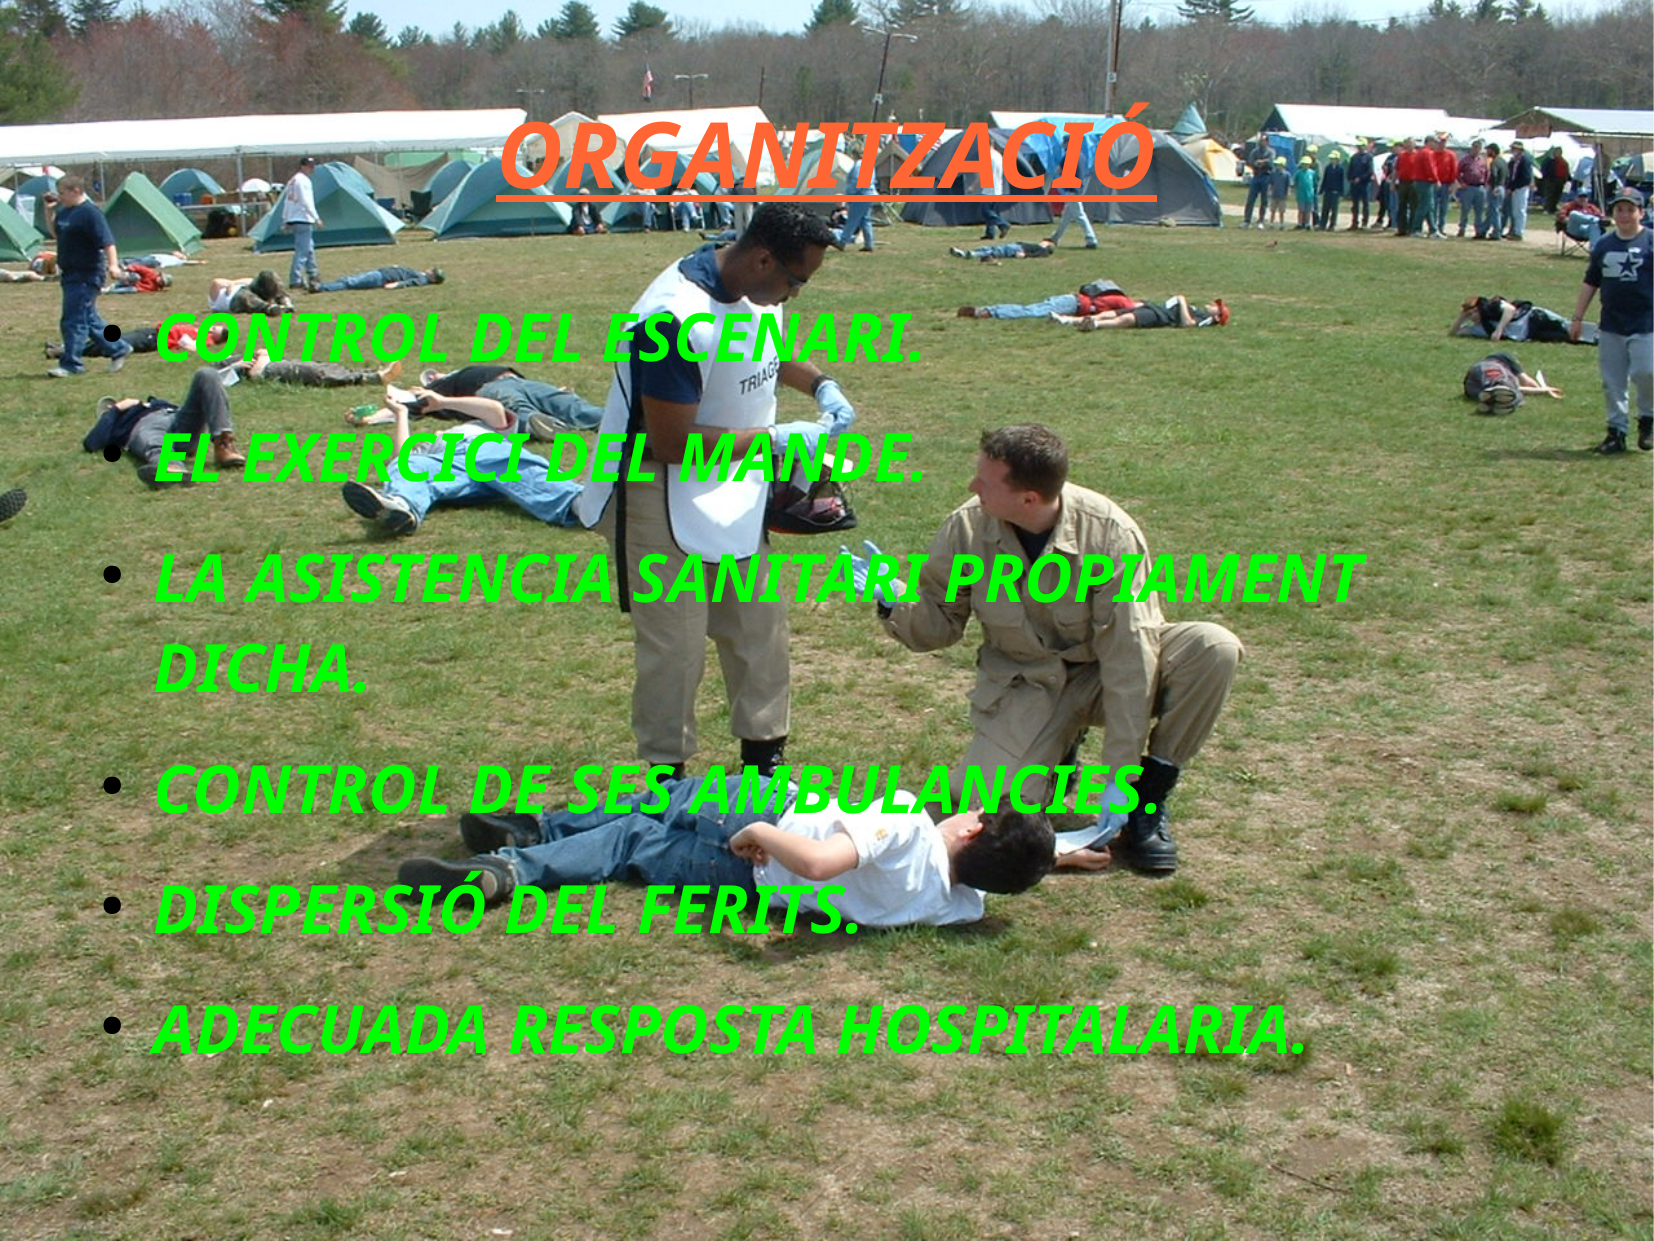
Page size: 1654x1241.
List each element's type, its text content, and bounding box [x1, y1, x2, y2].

list CONTROL DEL ESCENARI. EL EXERCICI DEL MANDE. LA ASISTENCIA SANITARI PROPIAMENT DICHA. CONTROL DE SES AMBULANCIES. DISPERSIÓ DEL FERITS. ADECUADA RESPOSTA HOSPITALARIA. [82, 290, 1571, 1094]
picture [0, 0, 1654, 1241]
title ORGANITZACIÓ [82, 49, 1571, 257]
